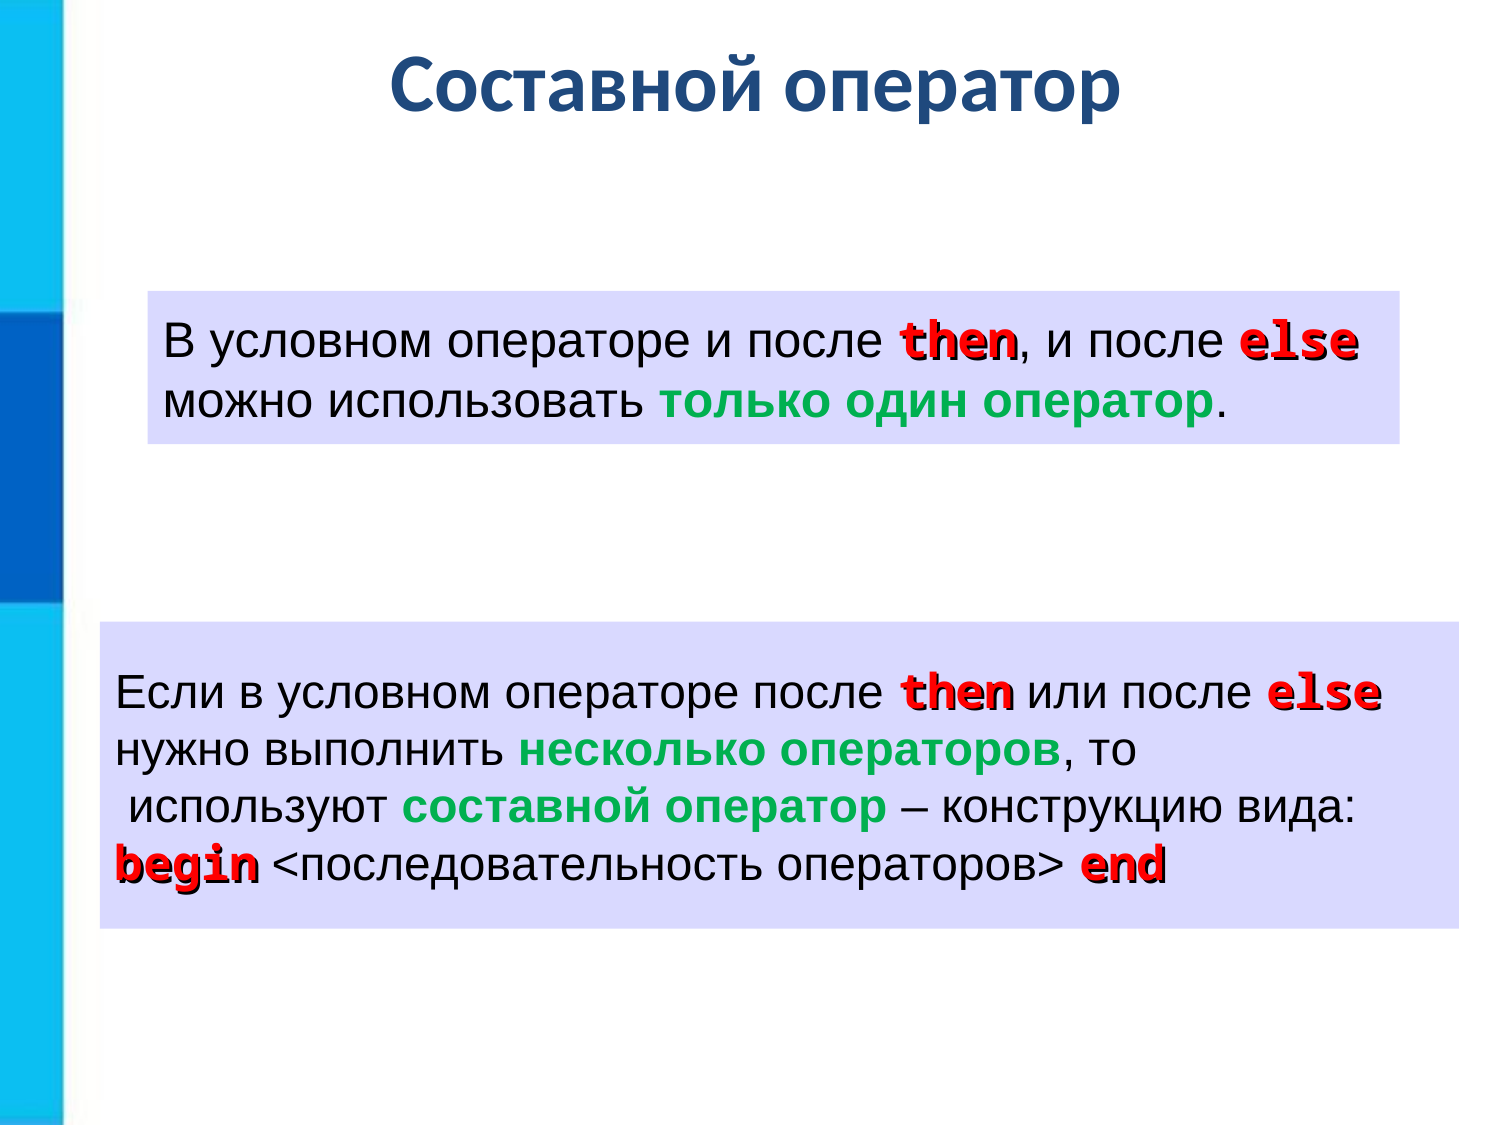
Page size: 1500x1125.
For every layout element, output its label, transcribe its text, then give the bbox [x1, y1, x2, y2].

text_box В условном операторе и после then, и после else можно использовать только один оператор. [147, 290, 1400, 445]
text_box Составной оператор [88, 30, 1425, 138]
text_box Если в условном операторе после then или после else нужно выполнить несколько операторов, то используют составной оператор – конструкцию вида: begin <последовательность операторов> end [99, 621, 1459, 929]
picture [0, 0, 1500, 1125]
